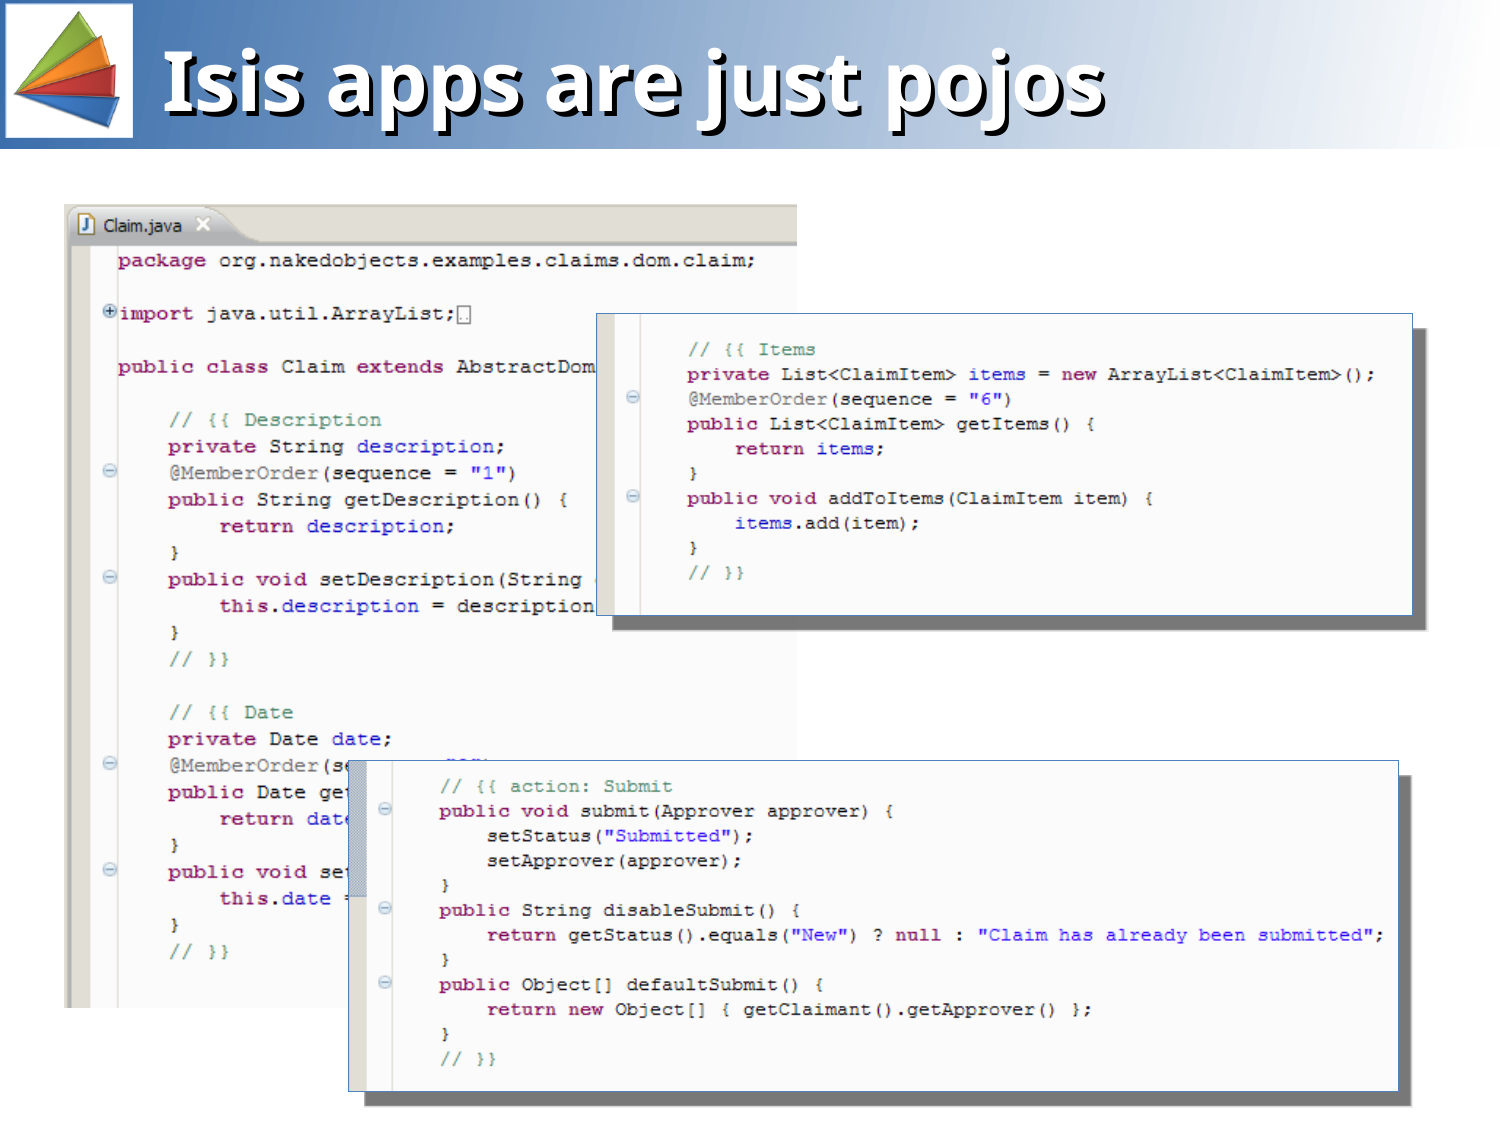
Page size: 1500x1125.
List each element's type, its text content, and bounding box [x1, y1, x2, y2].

picture [0, 0, 1500, 149]
title Isis apps are just pojos [147, 19, 1500, 138]
picture [64, 204, 1412, 1091]
